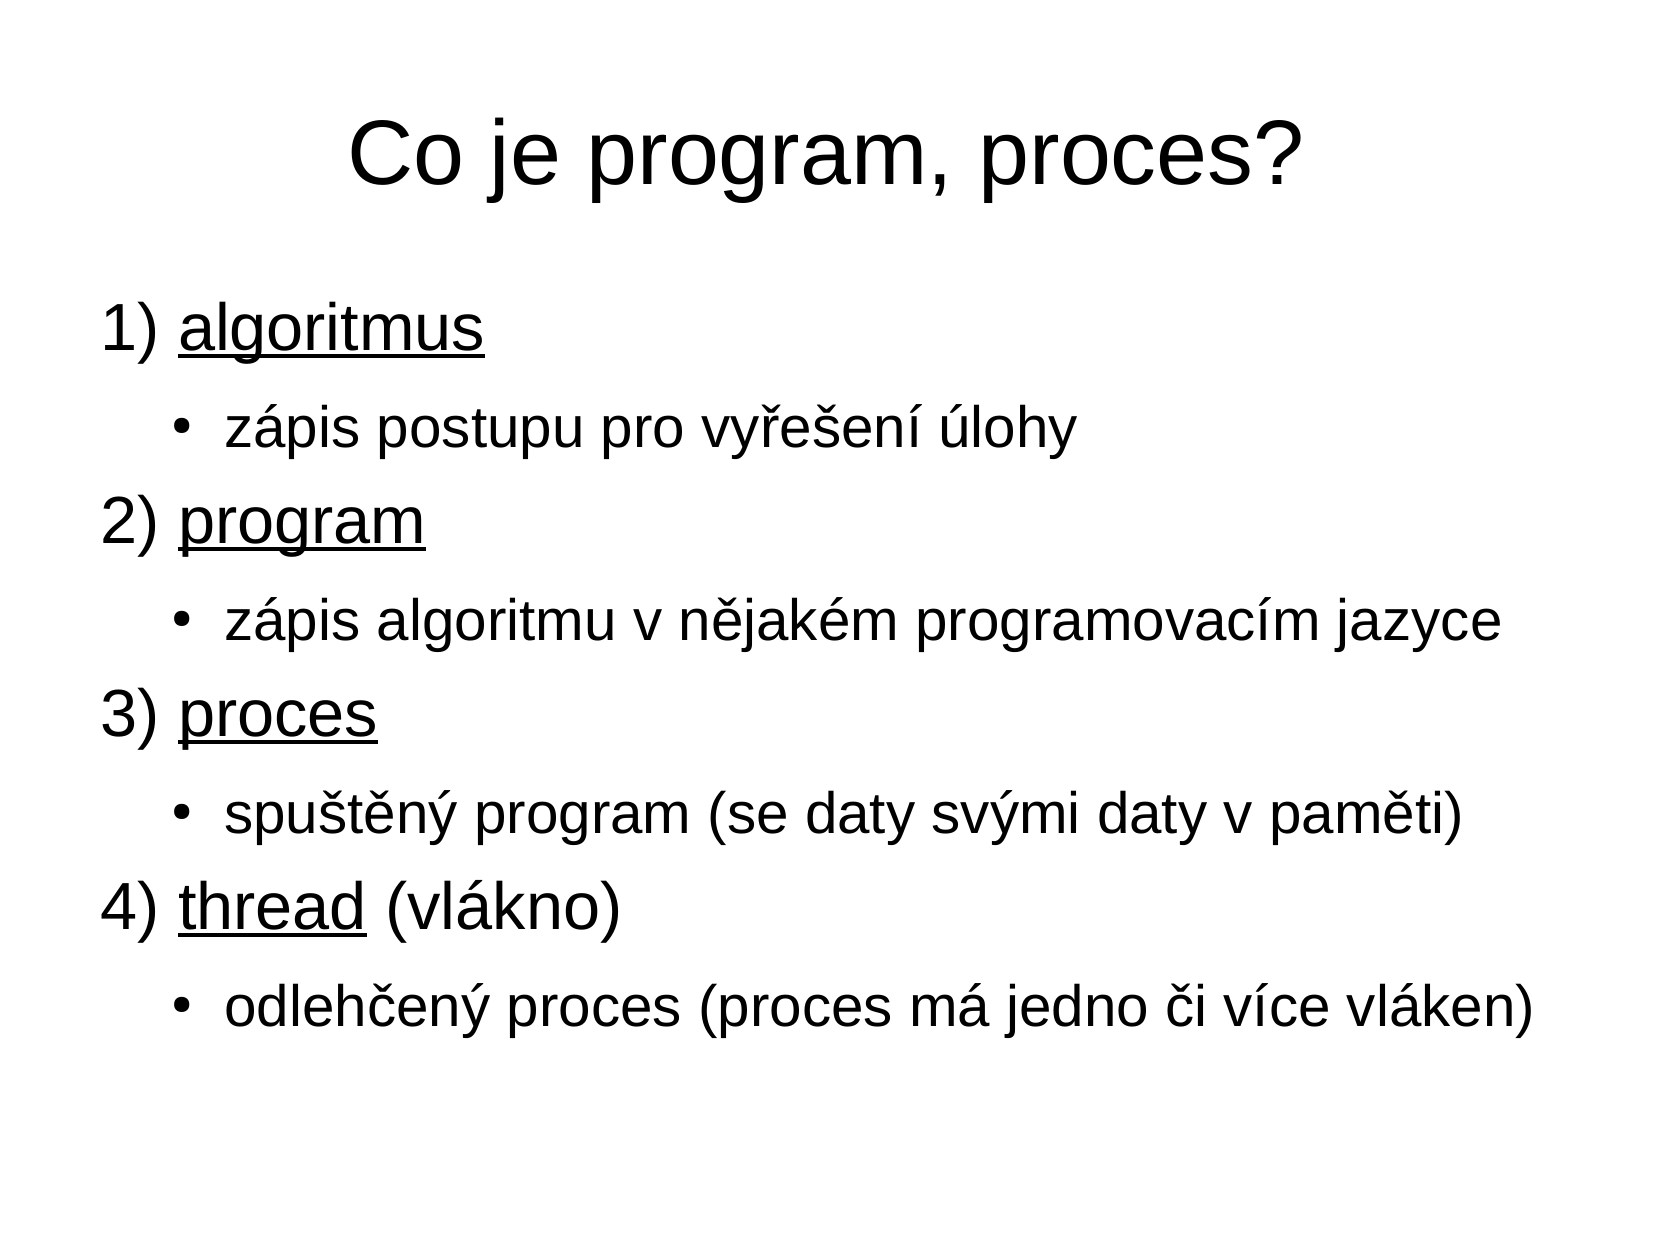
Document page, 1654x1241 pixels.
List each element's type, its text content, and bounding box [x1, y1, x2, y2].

title Co je program, proces? [82, 56, 1571, 250]
list algoritmus zápis postupu pro vyřešení úlohy program zápis algoritmu v nějakém programovacím jazyce proces spuštěný program (se daty svými daty v paměti) thread (vlákno) odlehčený proces (proces má jedno či více vláken) [82, 290, 1571, 1094]
